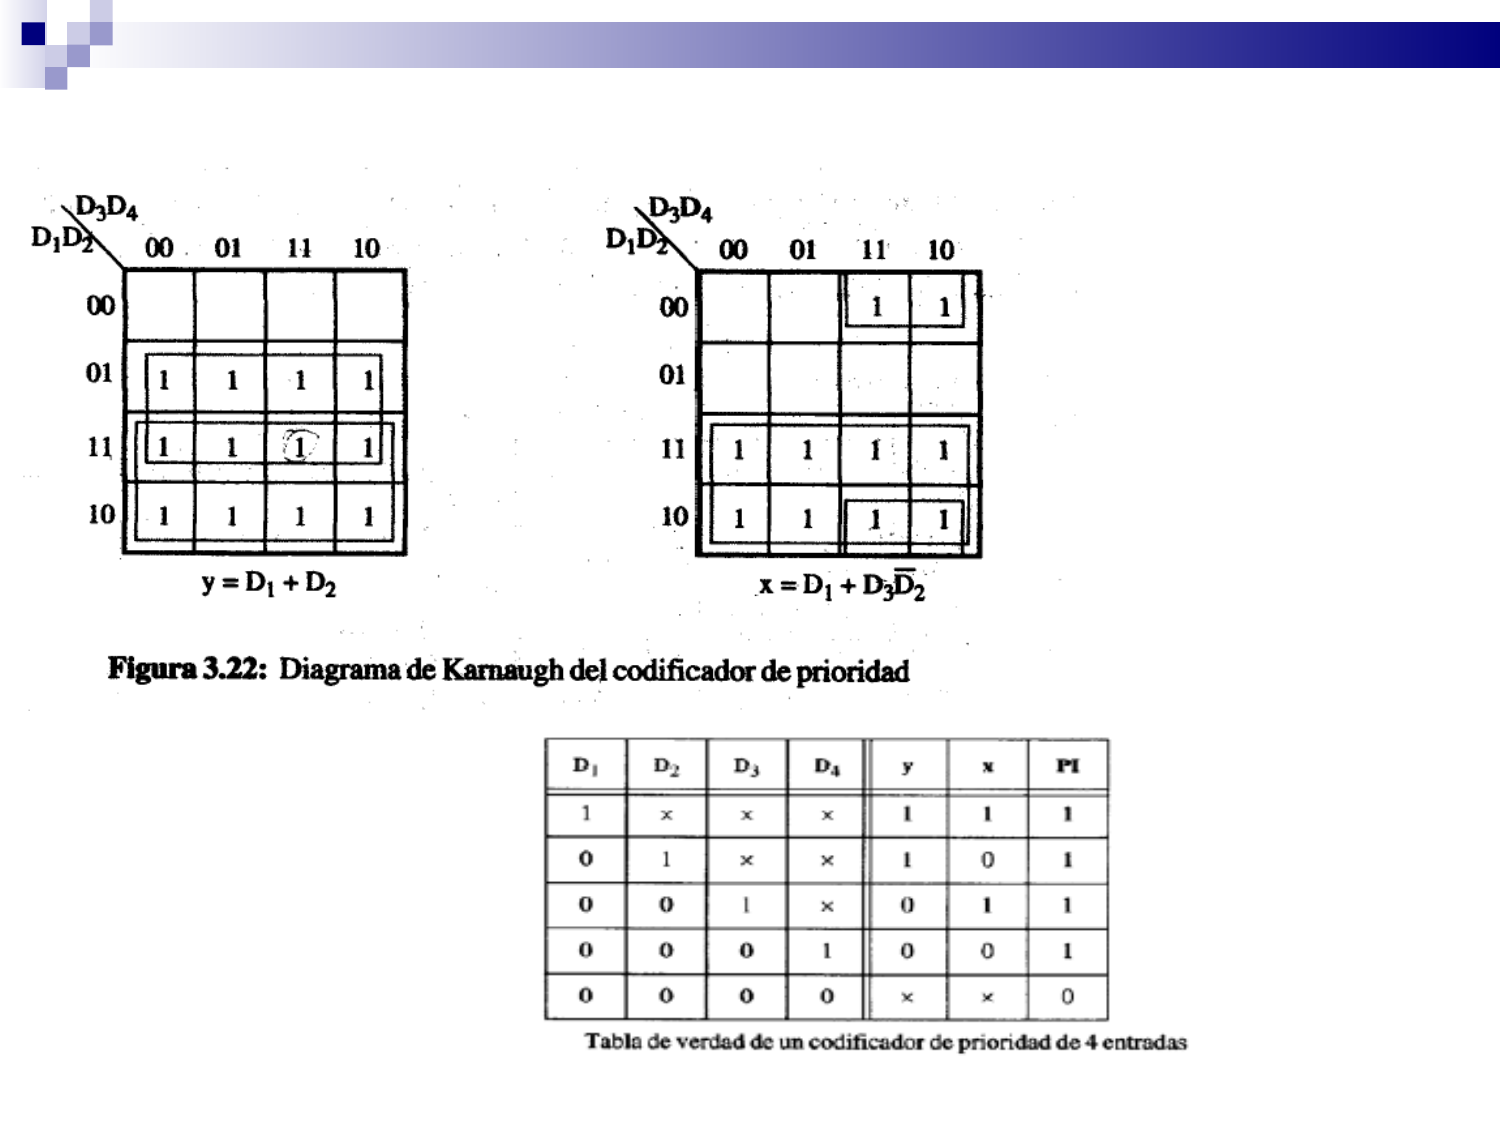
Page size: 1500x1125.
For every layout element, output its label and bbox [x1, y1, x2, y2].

picture [525, 727, 1211, 1083]
picture [0, 160, 1081, 711]
